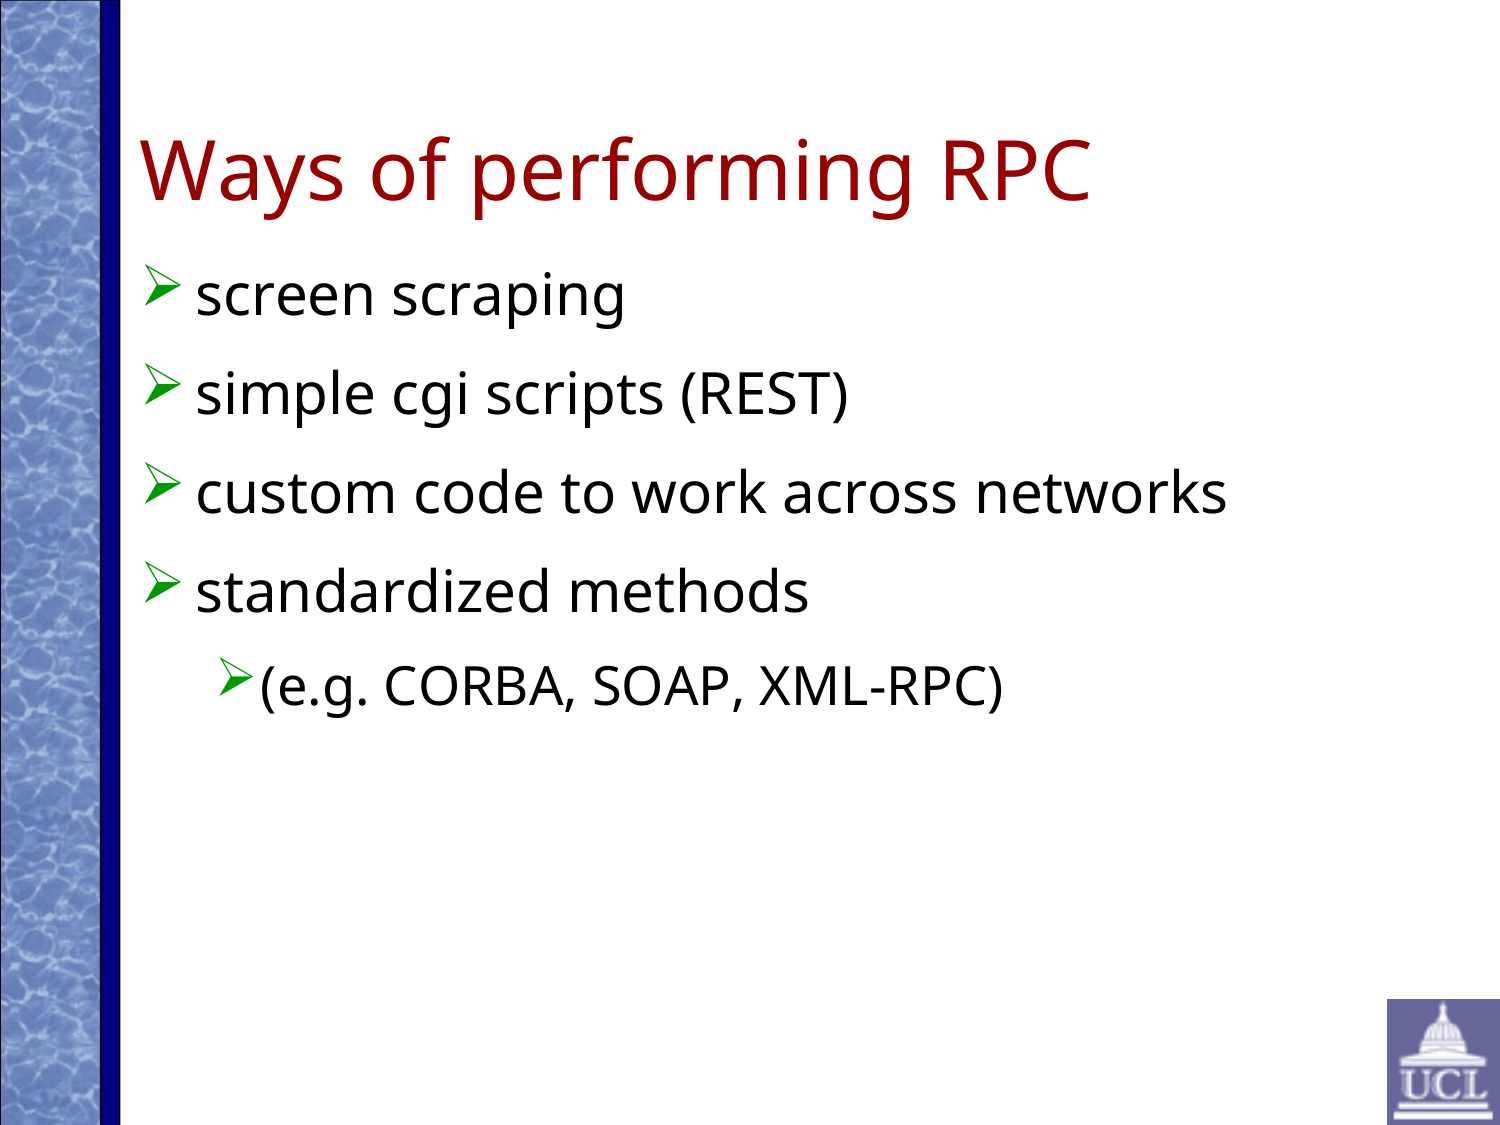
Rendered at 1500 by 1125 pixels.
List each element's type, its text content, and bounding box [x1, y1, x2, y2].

picture [1, 1, 99, 1125]
title Ways of performing RPC [124, 37, 1413, 225]
list screen scraping simple cgi scripts (REST) custom code to work across networks standardized methods (e.g. CORBA, SOAP, XML-RPC) [125, 249, 1417, 1088]
picture [1387, 999, 1500, 1125]
